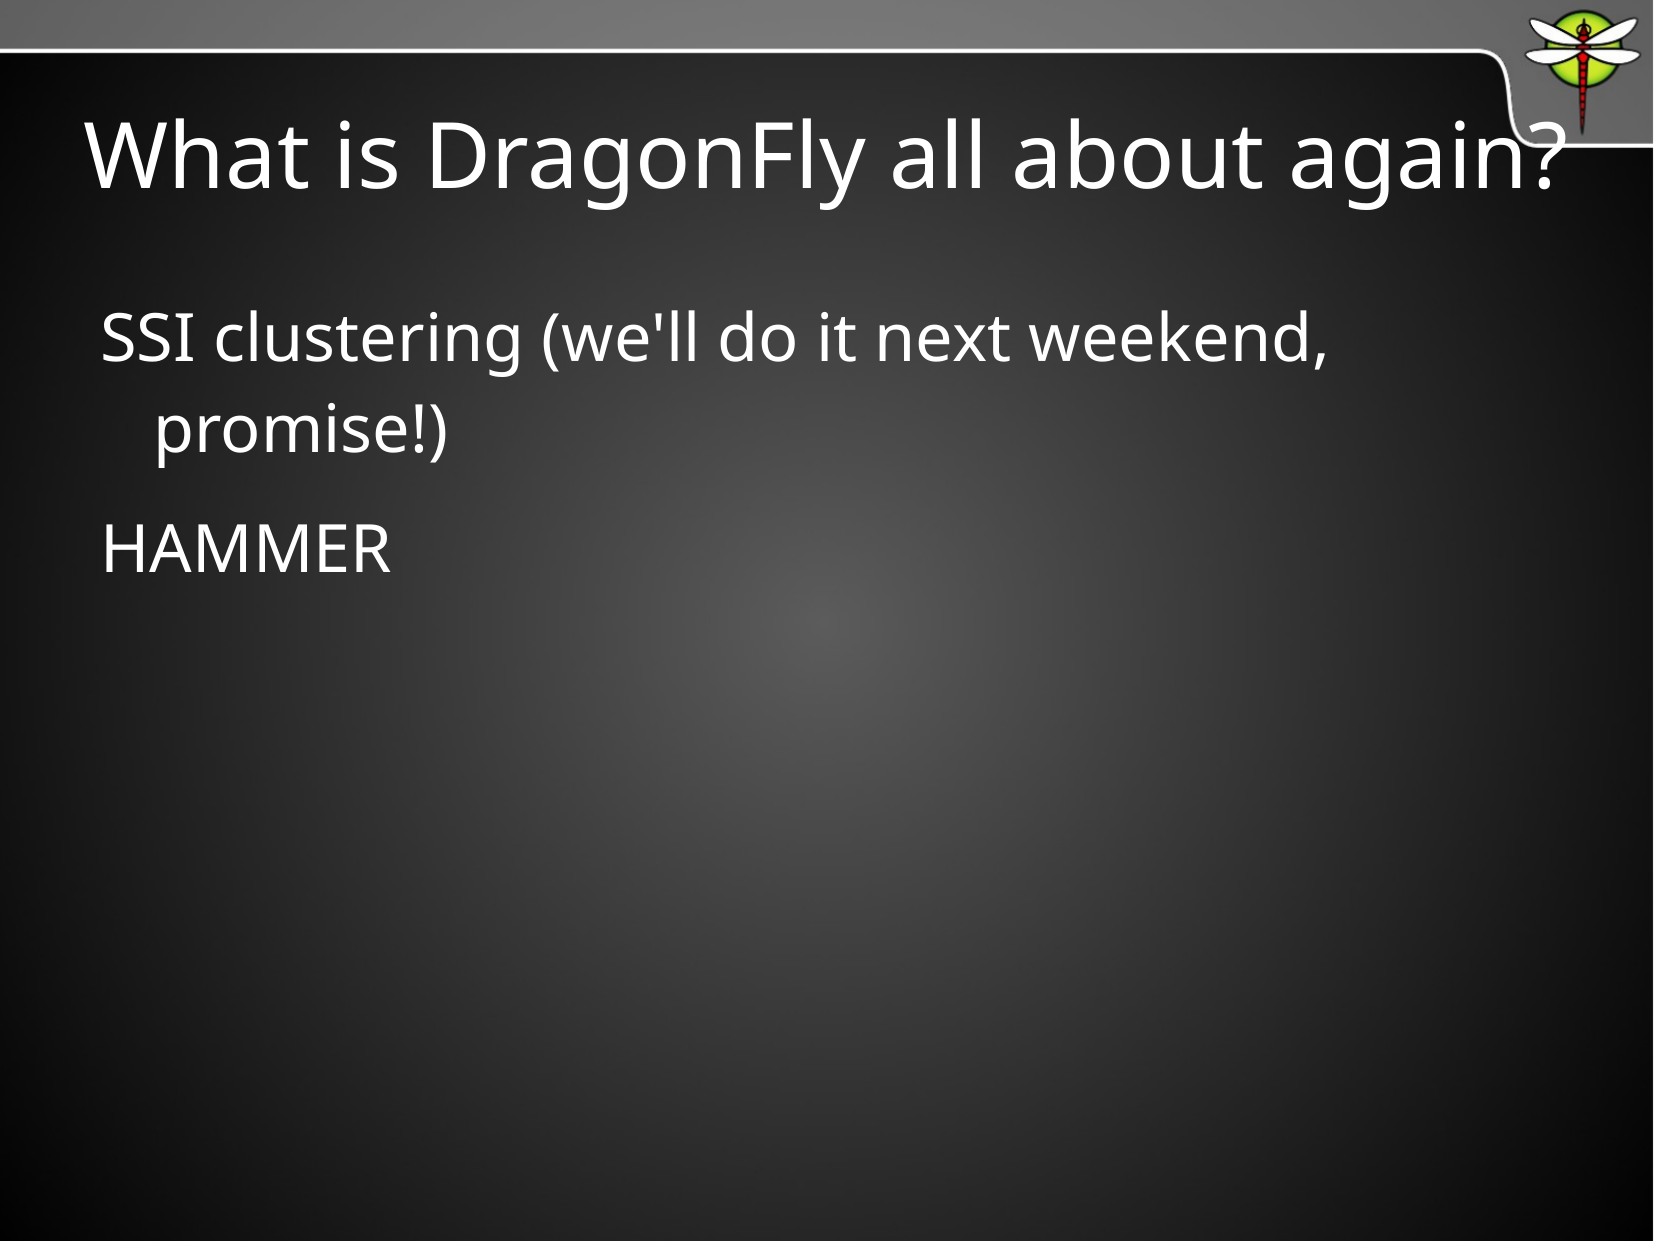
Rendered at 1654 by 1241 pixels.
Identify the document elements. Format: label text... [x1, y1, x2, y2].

title What is DragonFly all about again? [82, 49, 1571, 257]
picture [0, 0, 1654, 1241]
list SSI clustering (we'll do it next weekend, promise!) HAMMER [82, 290, 1571, 1094]
